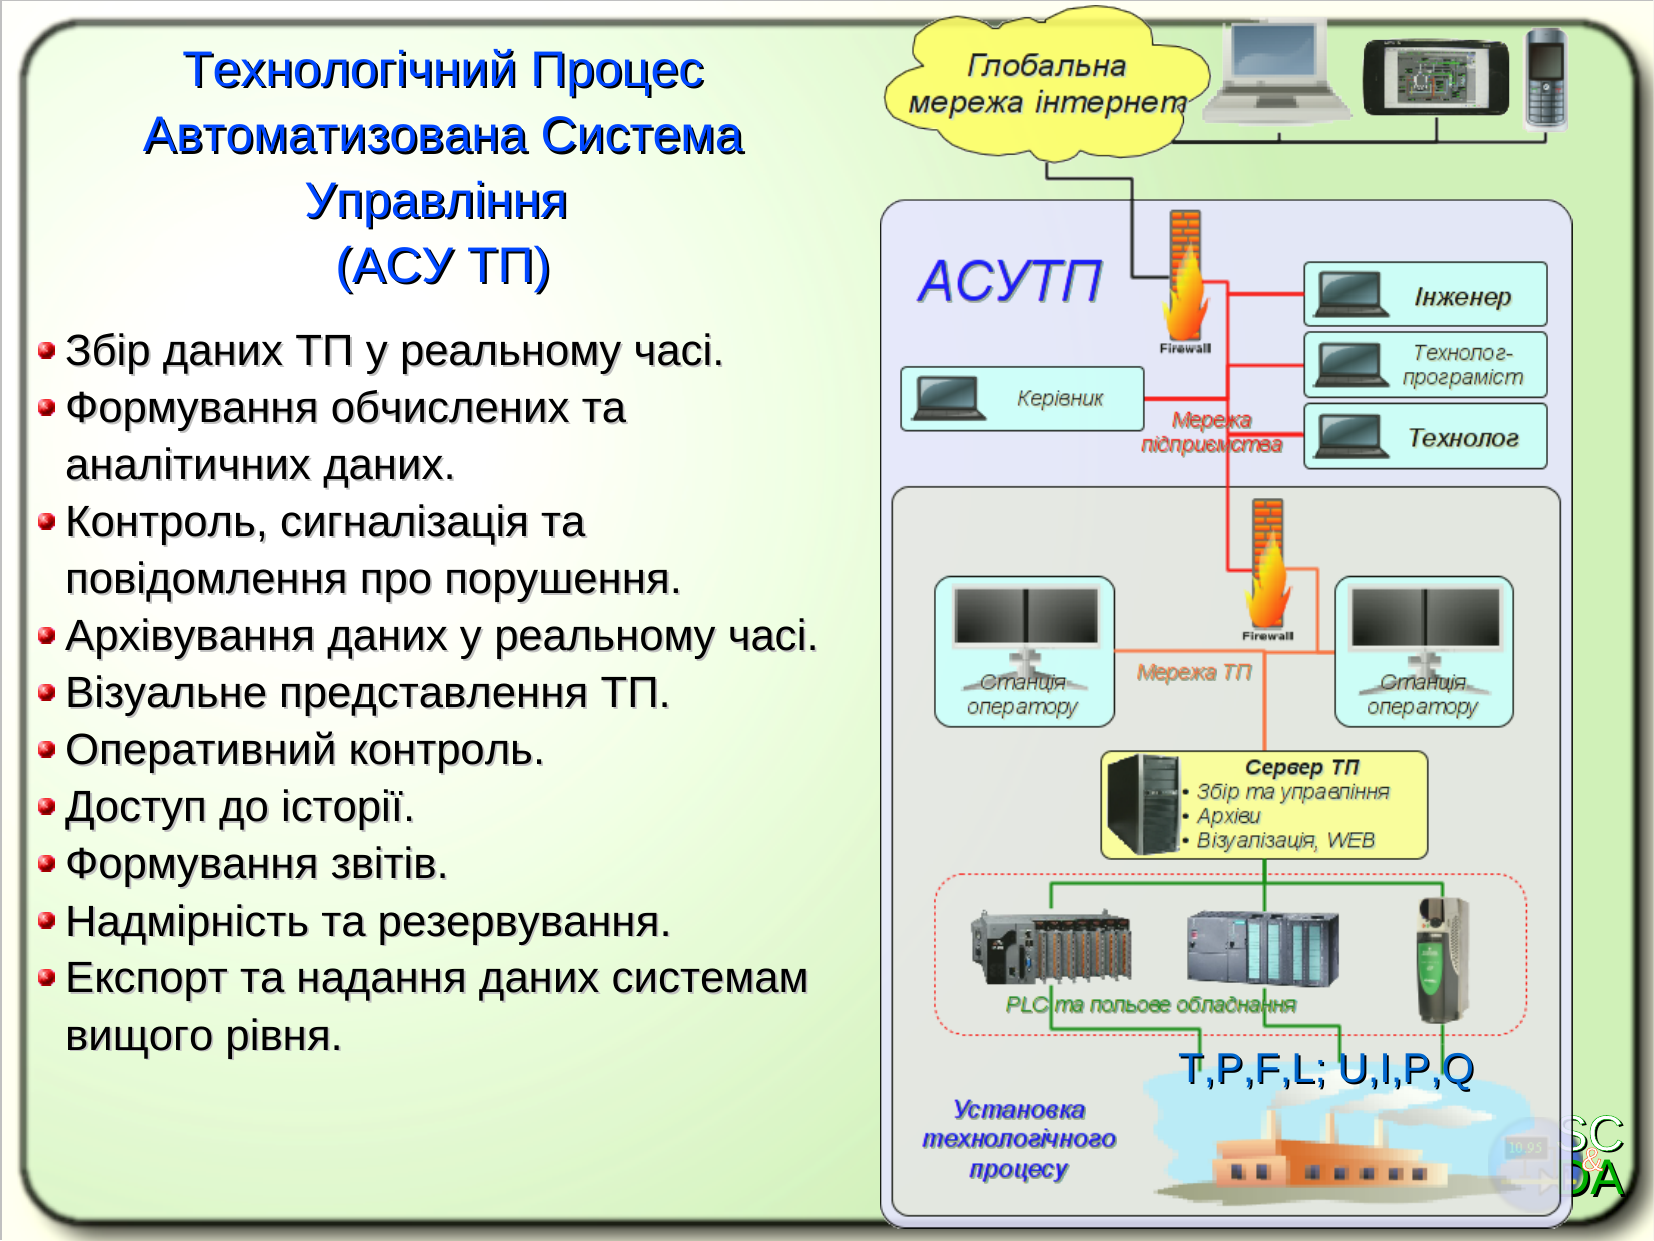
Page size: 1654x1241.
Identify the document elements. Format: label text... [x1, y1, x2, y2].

picture [880, 5, 1583, 1229]
text_box T,P,F,L; U,I,P,Q [1163, 1045, 1490, 1107]
list Збір даних ТП у реальному часі. Формування обчислених та аналітичних даних. Контроль, сигналізація та повідомлення про порушення. Архівування даних у реальному часі. Візуальне представлення ТП. Оперативний контроль. Доступ до історії. Формування звітів. Надмірність та резервування. Експорт та надання даних системам вищого рівня. [24, 317, 863, 1052]
title Технологічний Процес Автоматизована Система Управління (АСУ ТП) [23, 29, 863, 296]
